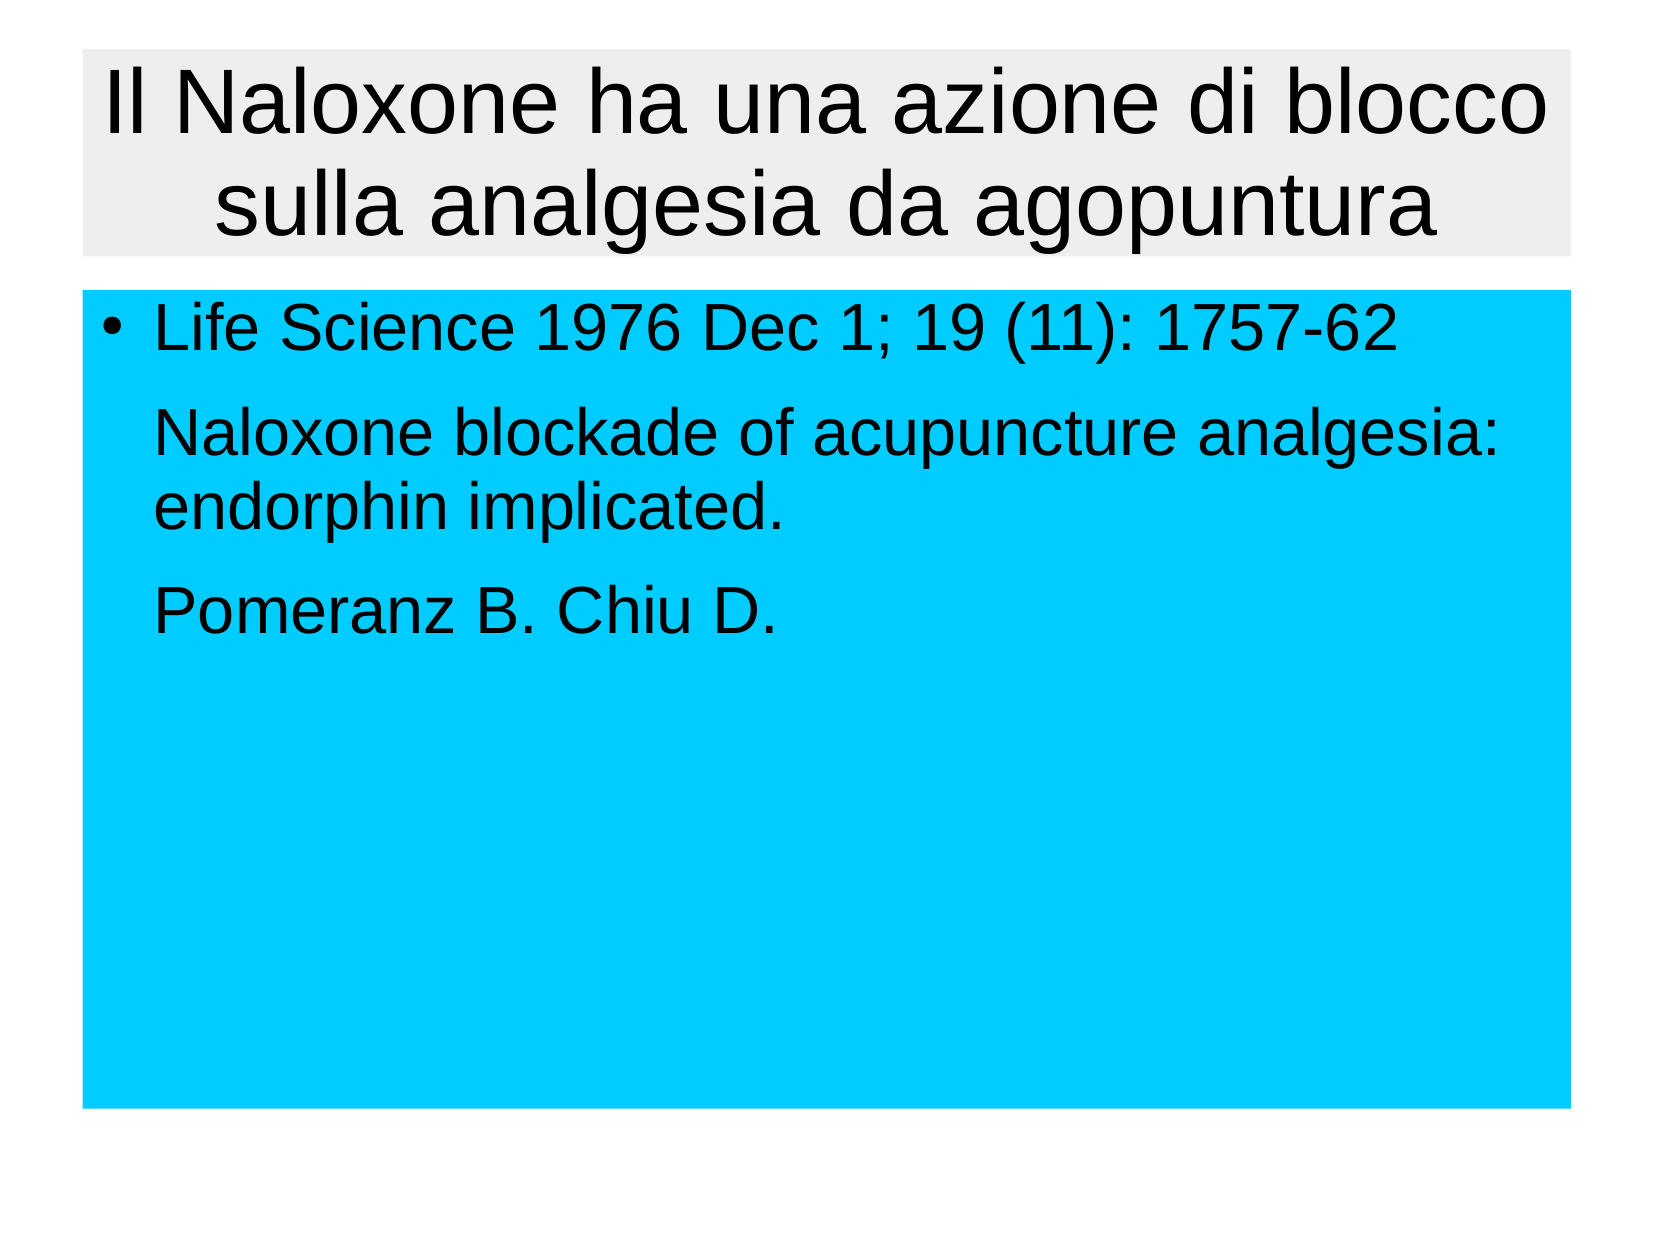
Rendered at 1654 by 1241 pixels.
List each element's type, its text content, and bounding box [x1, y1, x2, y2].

title Il Naloxone ha una azione di blocco sulla analgesia da agopuntura [82, 49, 1571, 257]
list Life Science 1976 Dec 1; 19 (11): 1757-62 Naloxone blockade of acupuncture analgesia: endorphin implicated. Pomeranz B. Chiu D. [82, 290, 1571, 1109]
